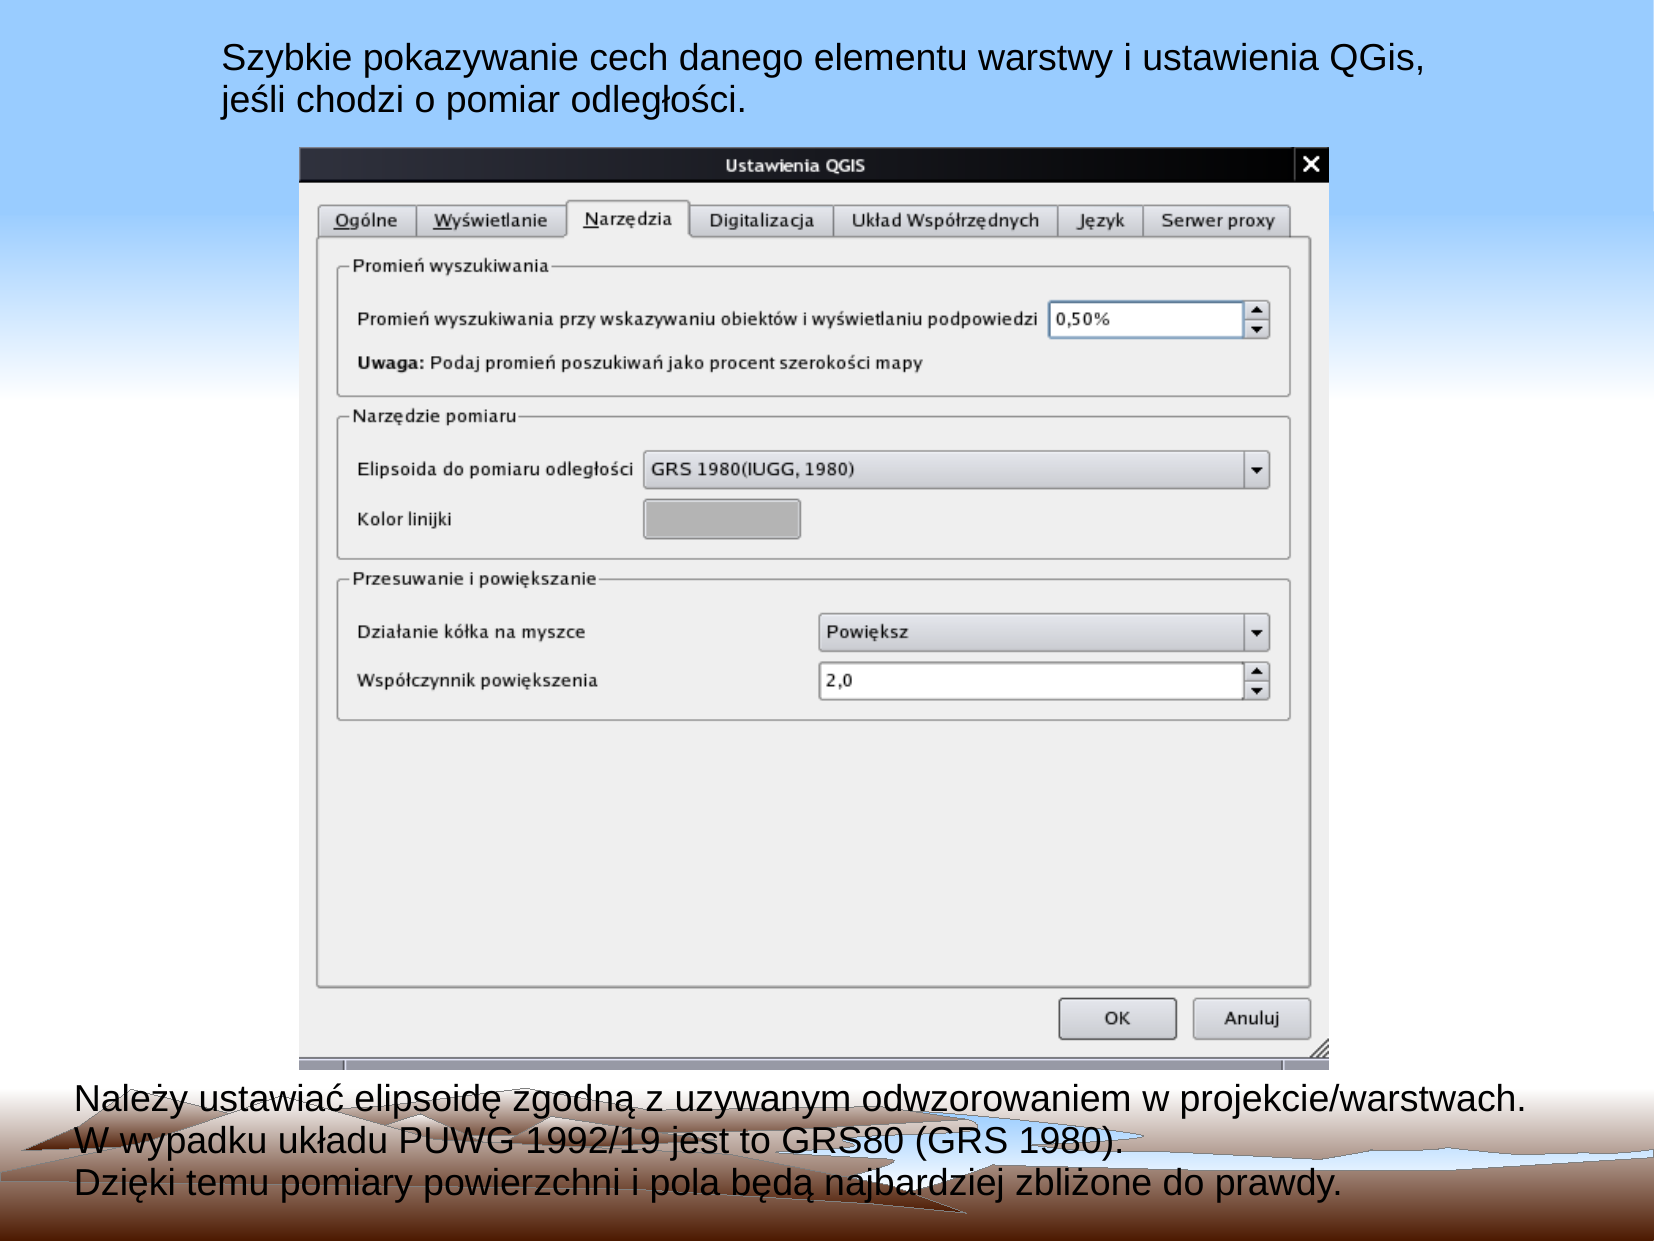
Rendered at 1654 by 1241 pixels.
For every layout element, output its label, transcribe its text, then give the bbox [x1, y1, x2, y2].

text_box Szybkie pokazywanie cech danego elementu warstwy i ustawienia QGis, jeśli chodzi o pomiar odległości. [206, 29, 1443, 129]
text_box Należy ustawiać elipsoidę zgodną z uzywanym odwzorowaniem w projekcie/warstwach. W wypadku układu PUWG 1992/19 jest to GRS80 (GRS 1980). Dzięki temu pomiary powierzchni i pola będą najbardziej zbliżone do prawdy. [59, 1069, 1546, 1211]
picture [299, 147, 1329, 1069]
